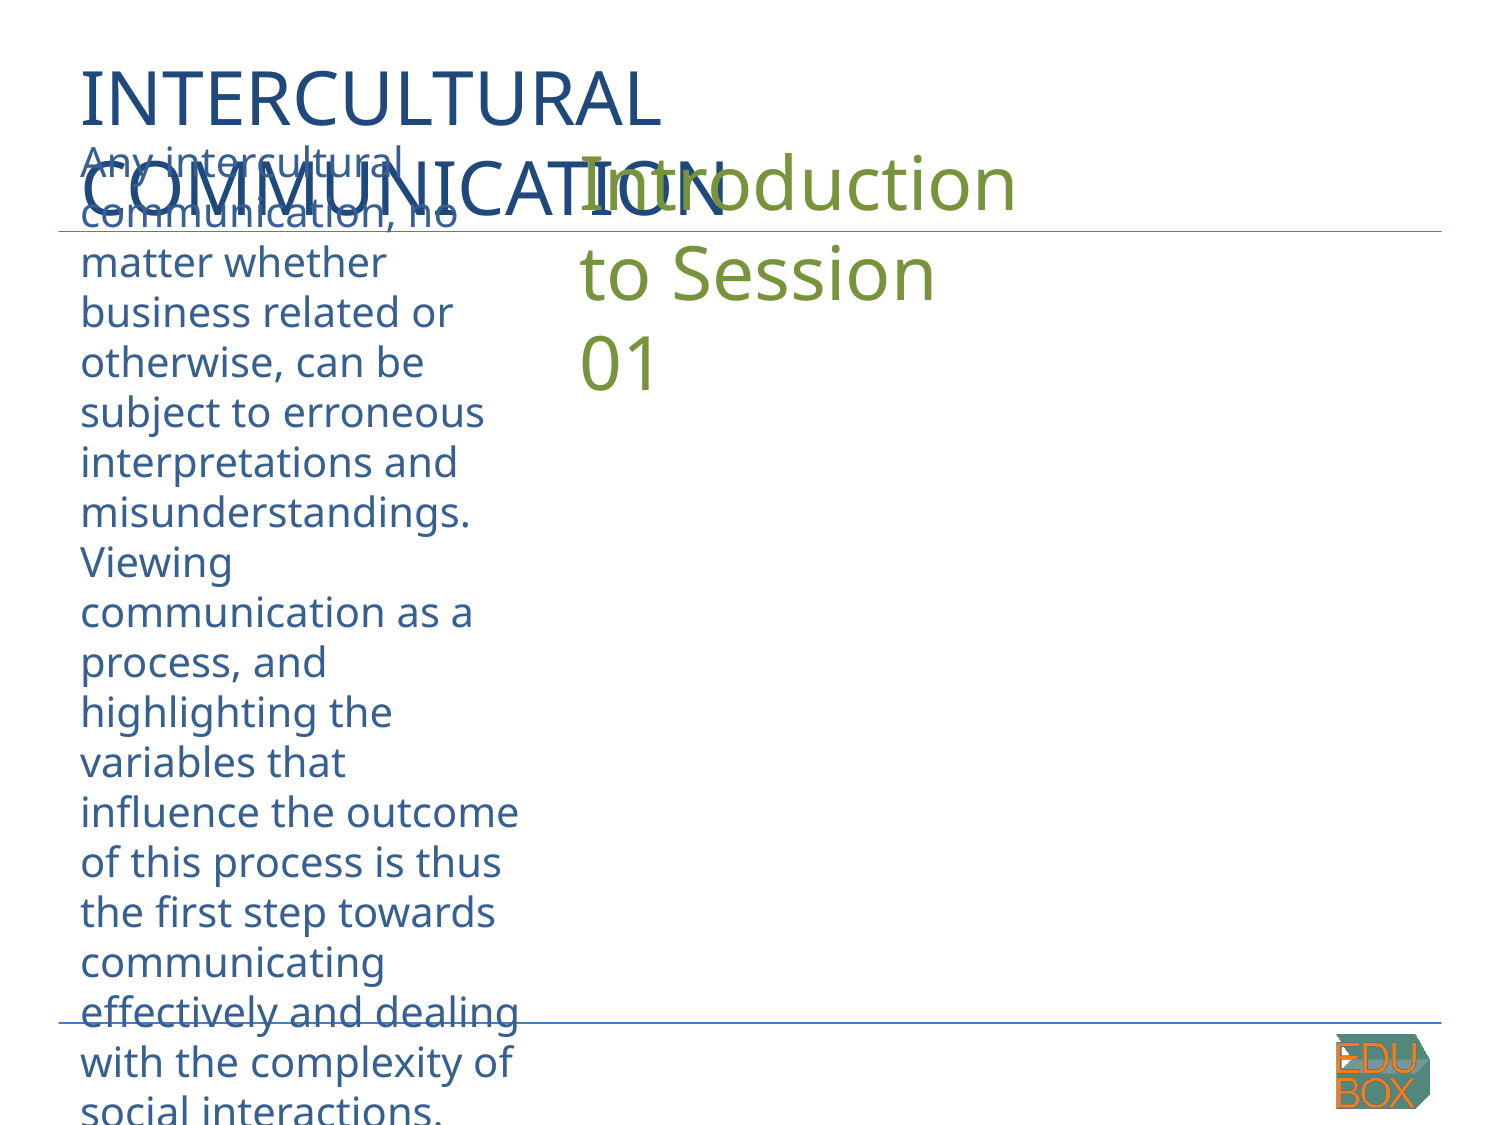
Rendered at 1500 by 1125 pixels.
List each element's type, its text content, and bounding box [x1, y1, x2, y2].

title INTERCULTURAL COMMUNICATION [64, 42, 1415, 153]
list Any intercultural communication, no matter whether business related or otherwise, can be subject to erroneous interpretations and misunderstandings. Viewing communication as a process, and highlighting the variables that influence the outcome of this process is thus the first step towards communicating effectively and dealing with the complexity of social interactions. By introducing a dynamic model of intercultural communication, the purpose of this session is to equip students with a tool for analysing intercultural communication processes that considers multiple variables. [64, 255, 1415, 681]
picture [1328, 1028, 1437, 1114]
list Introduction to Session 01 [64, 127, 1040, 247]
